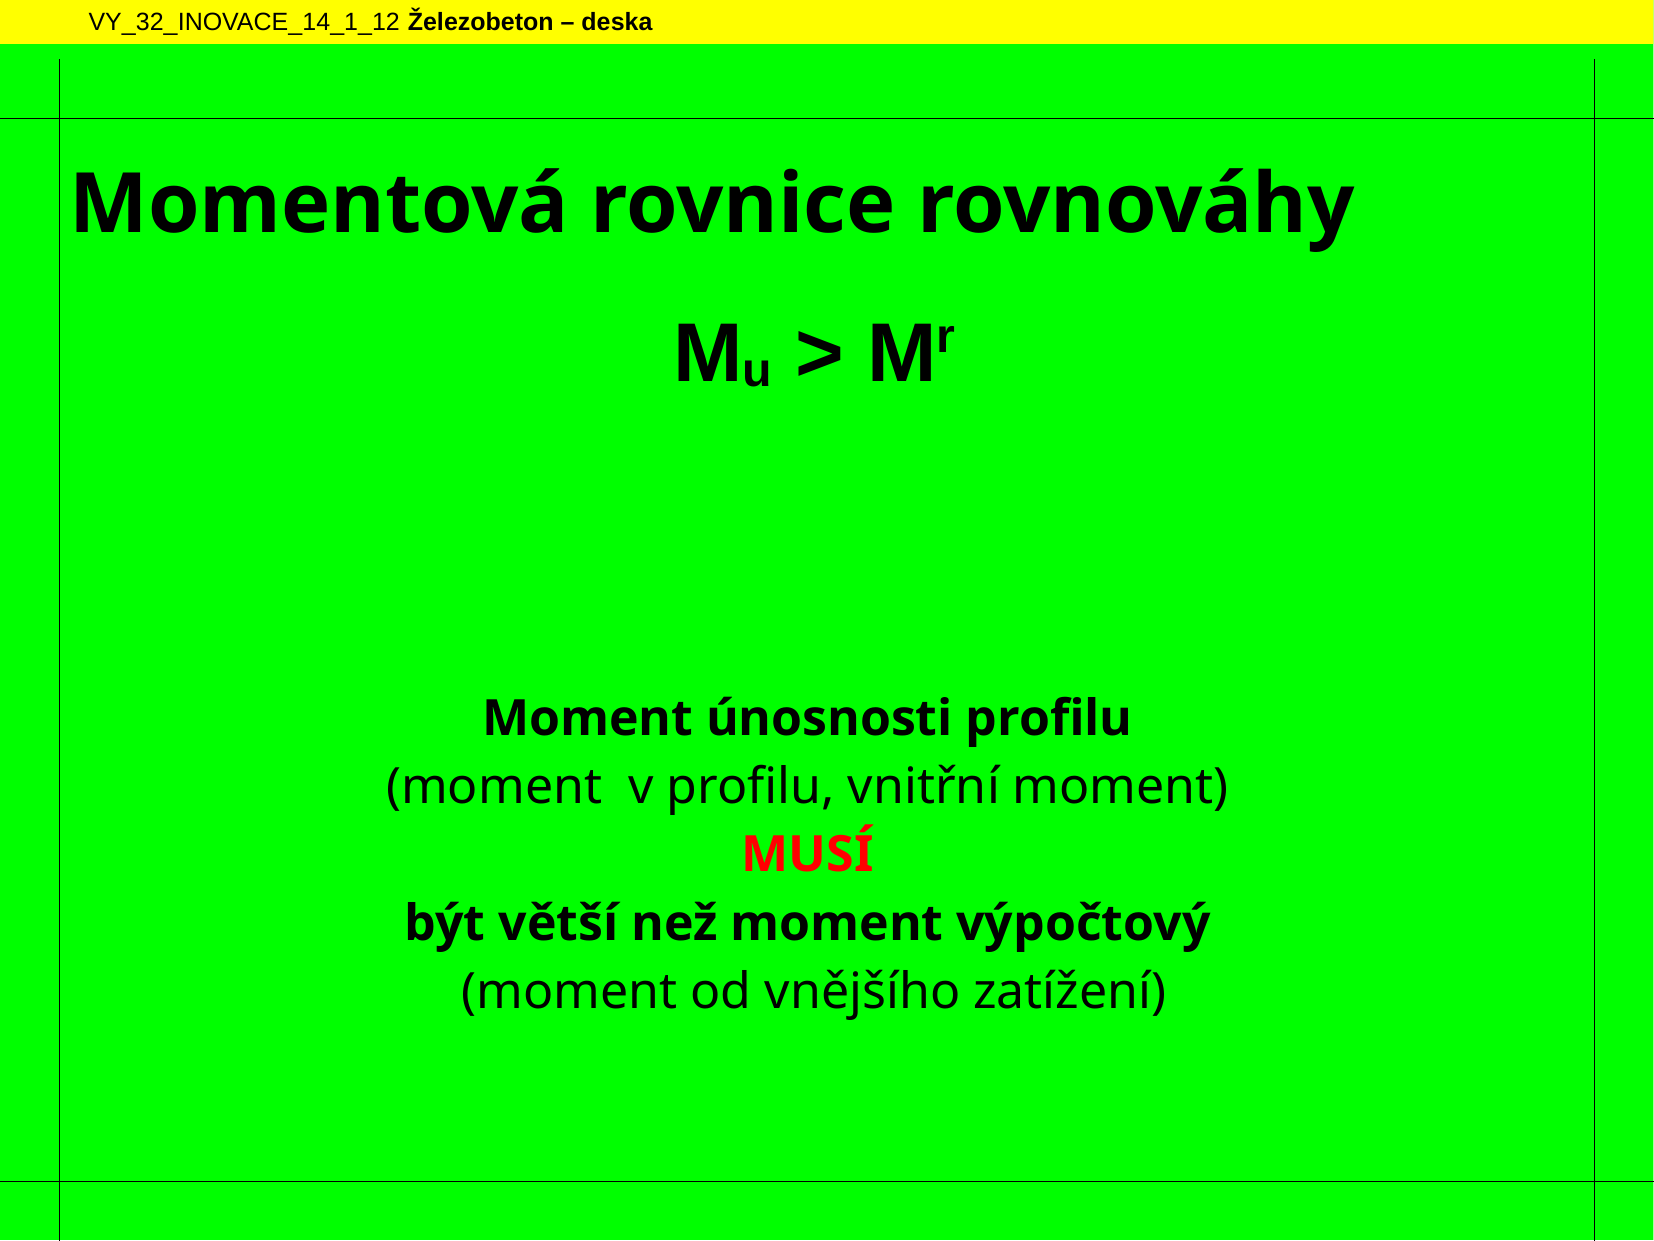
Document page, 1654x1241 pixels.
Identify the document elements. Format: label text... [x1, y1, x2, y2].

text_box Moment únosnosti profilu (moment v profilu, vnitřní moment) MUSÍ být větší než moment výpočtový (moment od vnějšího zatížení) [65, 671, 1563, 1005]
text_box Momentová rovnice rovnováhy [60, 133, 1560, 251]
text_box Momentová rovnice rovnováhy [52, 133, 59, 251]
text_box VY_32_INOVACE_14_1_12 Železobeton – deska [0, 0, 1654, 44]
text_box Mu > Mr [491, 295, 1137, 441]
